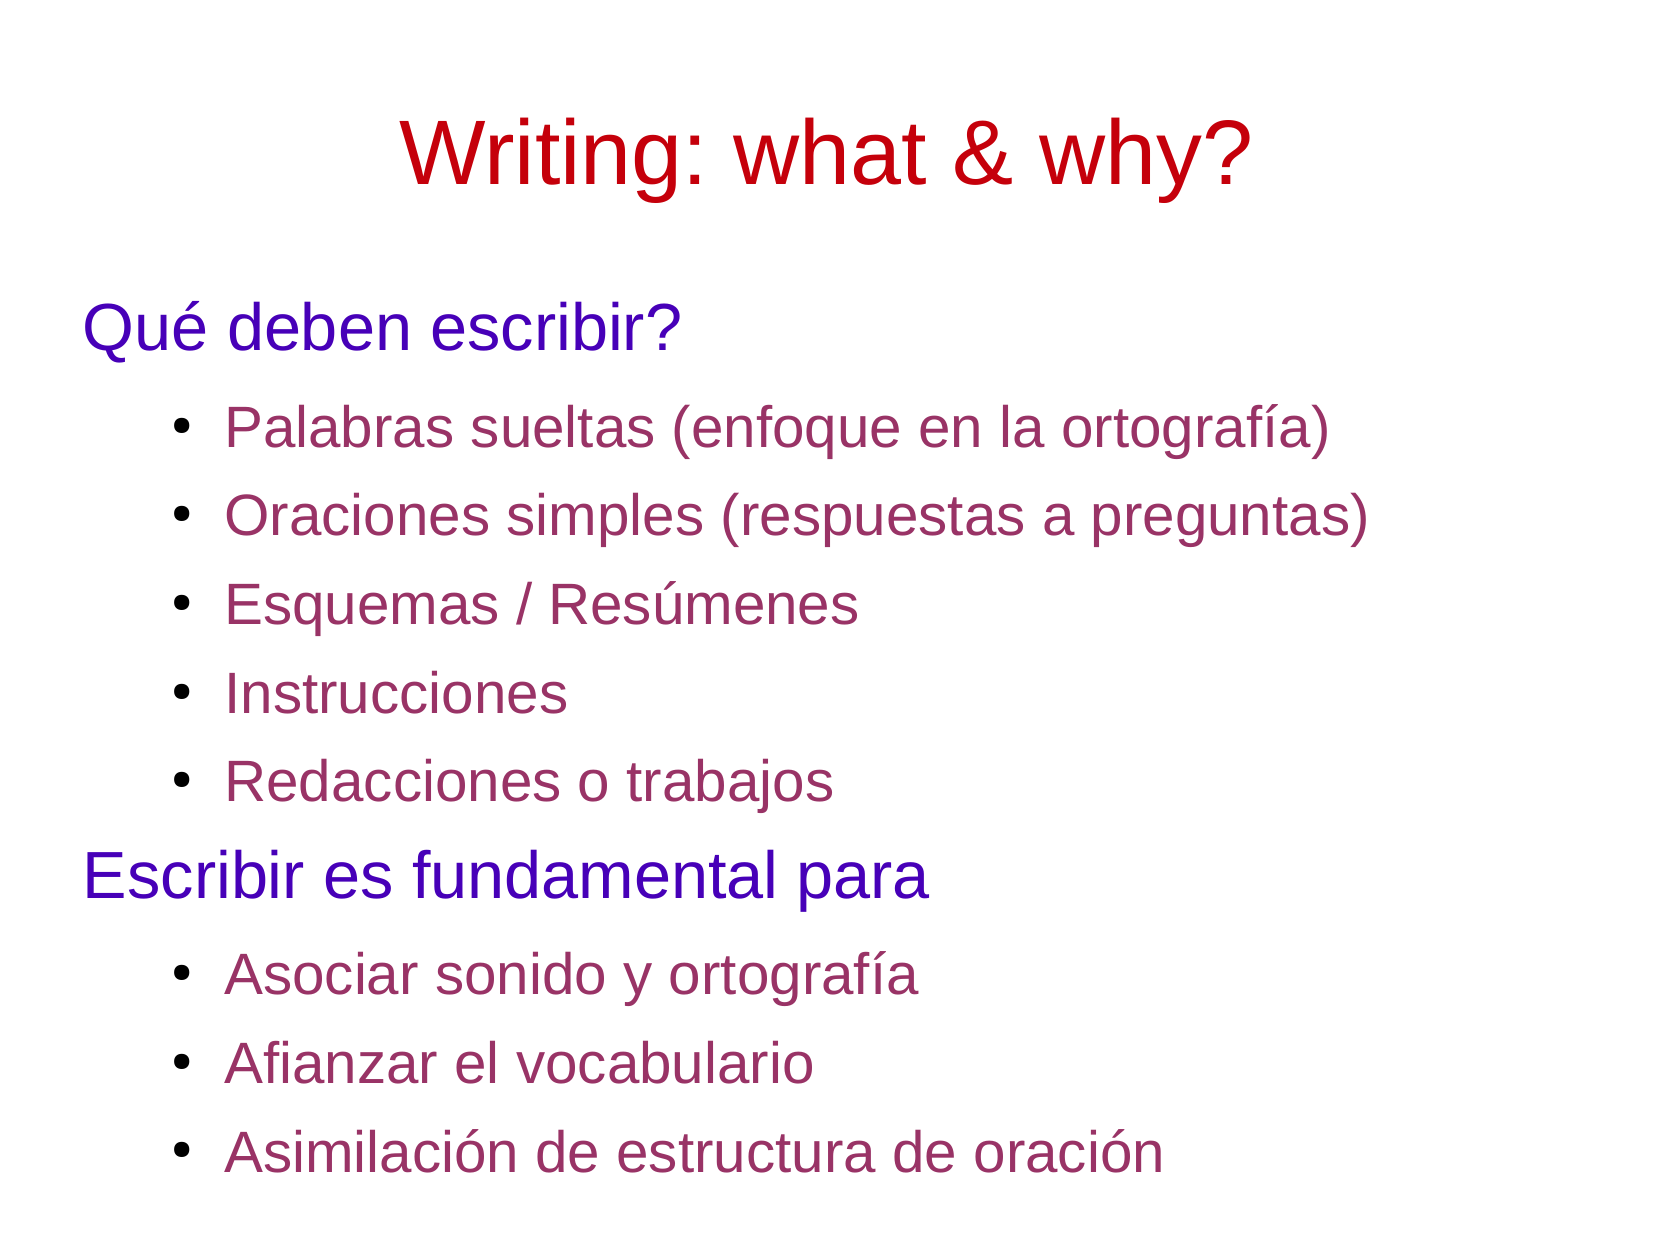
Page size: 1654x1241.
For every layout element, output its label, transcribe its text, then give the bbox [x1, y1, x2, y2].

title Writing: what & why? [82, 56, 1571, 250]
list Qué deben escribir? Palabras sueltas (enfoque en la ortografía) Oraciones simples (respuestas a preguntas) Esquemas / Resúmenes Instrucciones Redacciones o trabajos Escribir es fundamental para Asociar sonido y ortografía Afianzar el vocabulario Asimilación de estructura de oración [82, 290, 1571, 1185]
